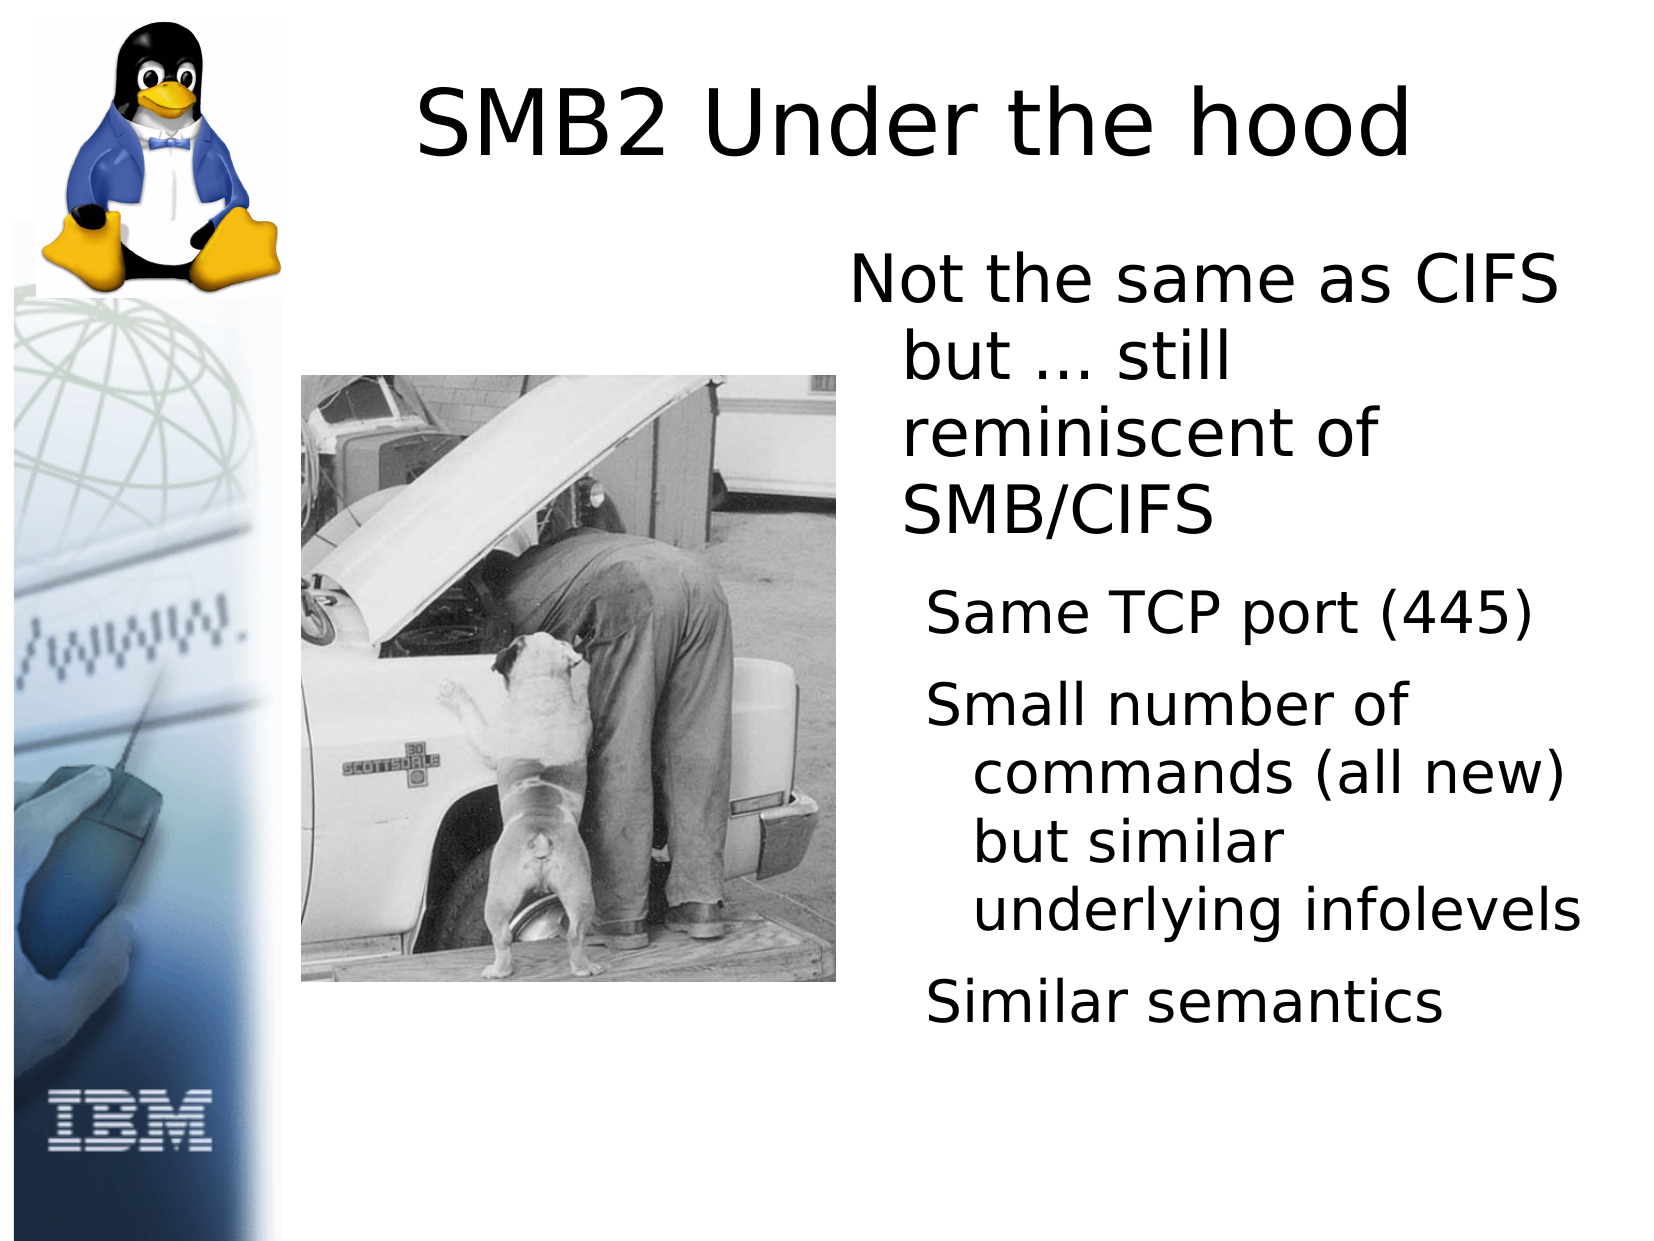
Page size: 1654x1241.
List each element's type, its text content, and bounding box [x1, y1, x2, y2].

title SMB2 Under the hood [301, 39, 1528, 209]
picture [301, 375, 836, 982]
list Not the same as CIFS but ... still reminiscent of SMB/CIFS Same TCP port (445) Small number of commands (all new) but similar underlying infolevels Similar semantics [831, 241, 1599, 1180]
